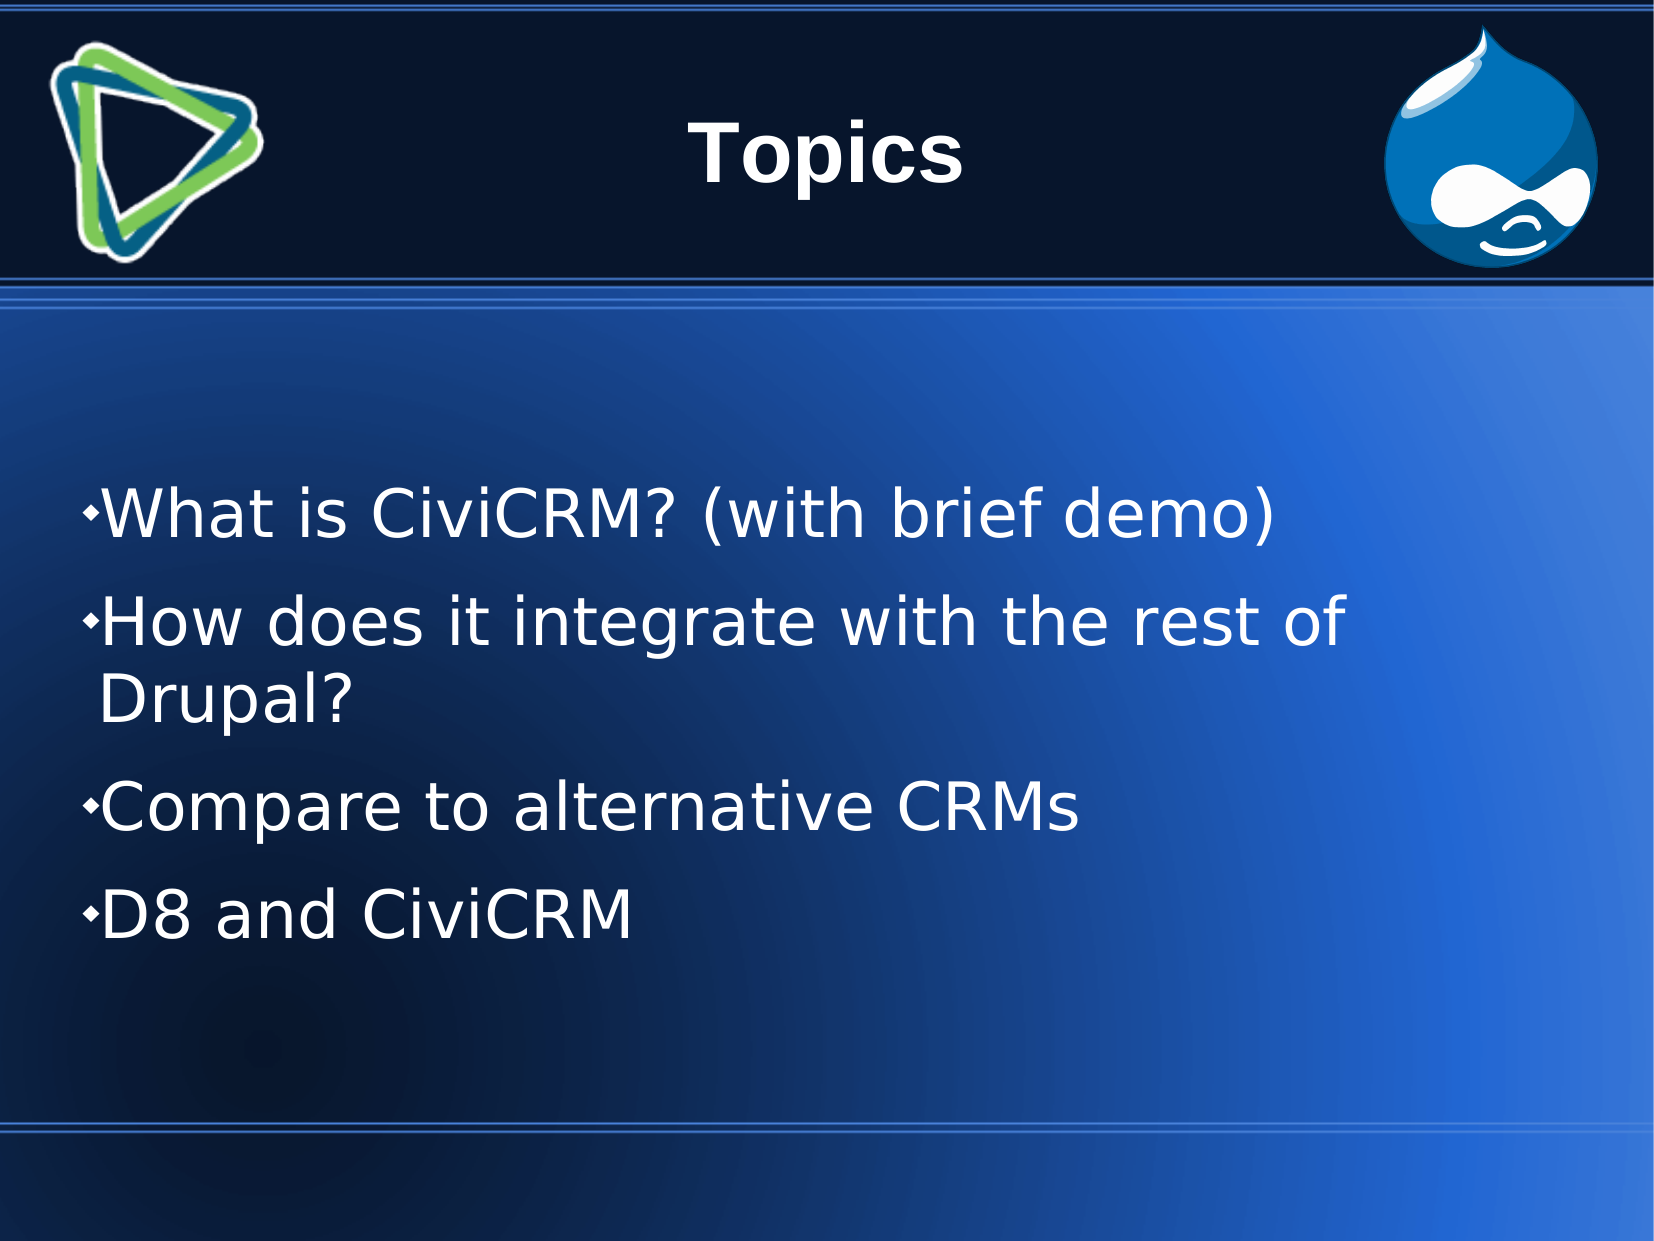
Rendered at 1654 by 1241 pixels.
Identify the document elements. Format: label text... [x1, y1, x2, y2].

picture [0, 0, 1654, 1241]
subtitle What is CiviCRM? (with brief demo) How does it integrate with the rest of Drupal? Compare to alternative CRMs D8 and CiviCRM [82, 355, 1571, 1075]
title Topics [283, 49, 1382, 257]
